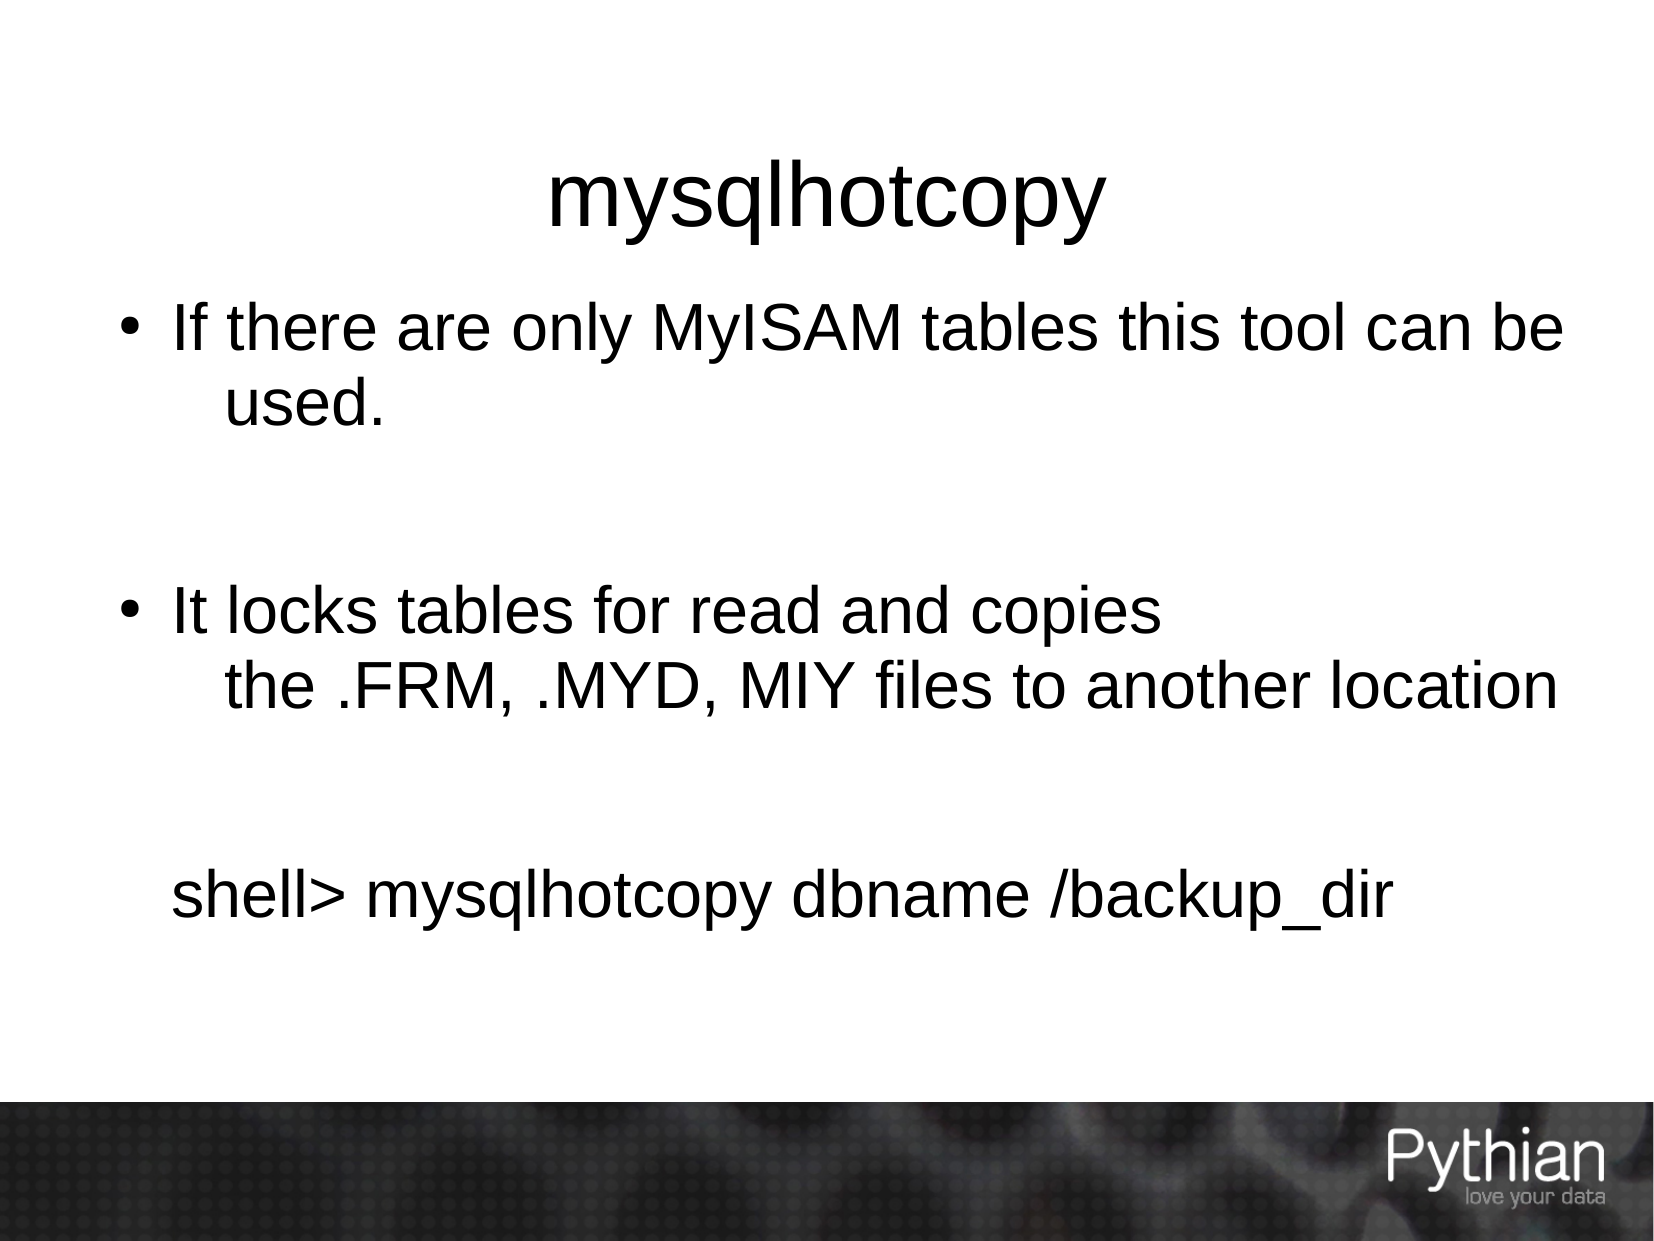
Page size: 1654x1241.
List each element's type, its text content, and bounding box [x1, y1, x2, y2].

picture [0, 1102, 1654, 1241]
list If there are only MyISAM tables this tool can be used. It locks tables for read and copies the .FRM, .MYD, MIY files to another location shell> mysqlhotcopy dbname /backup_dir [82, 290, 1571, 1109]
title mysqlhotcopy [121, 91, 1534, 290]
